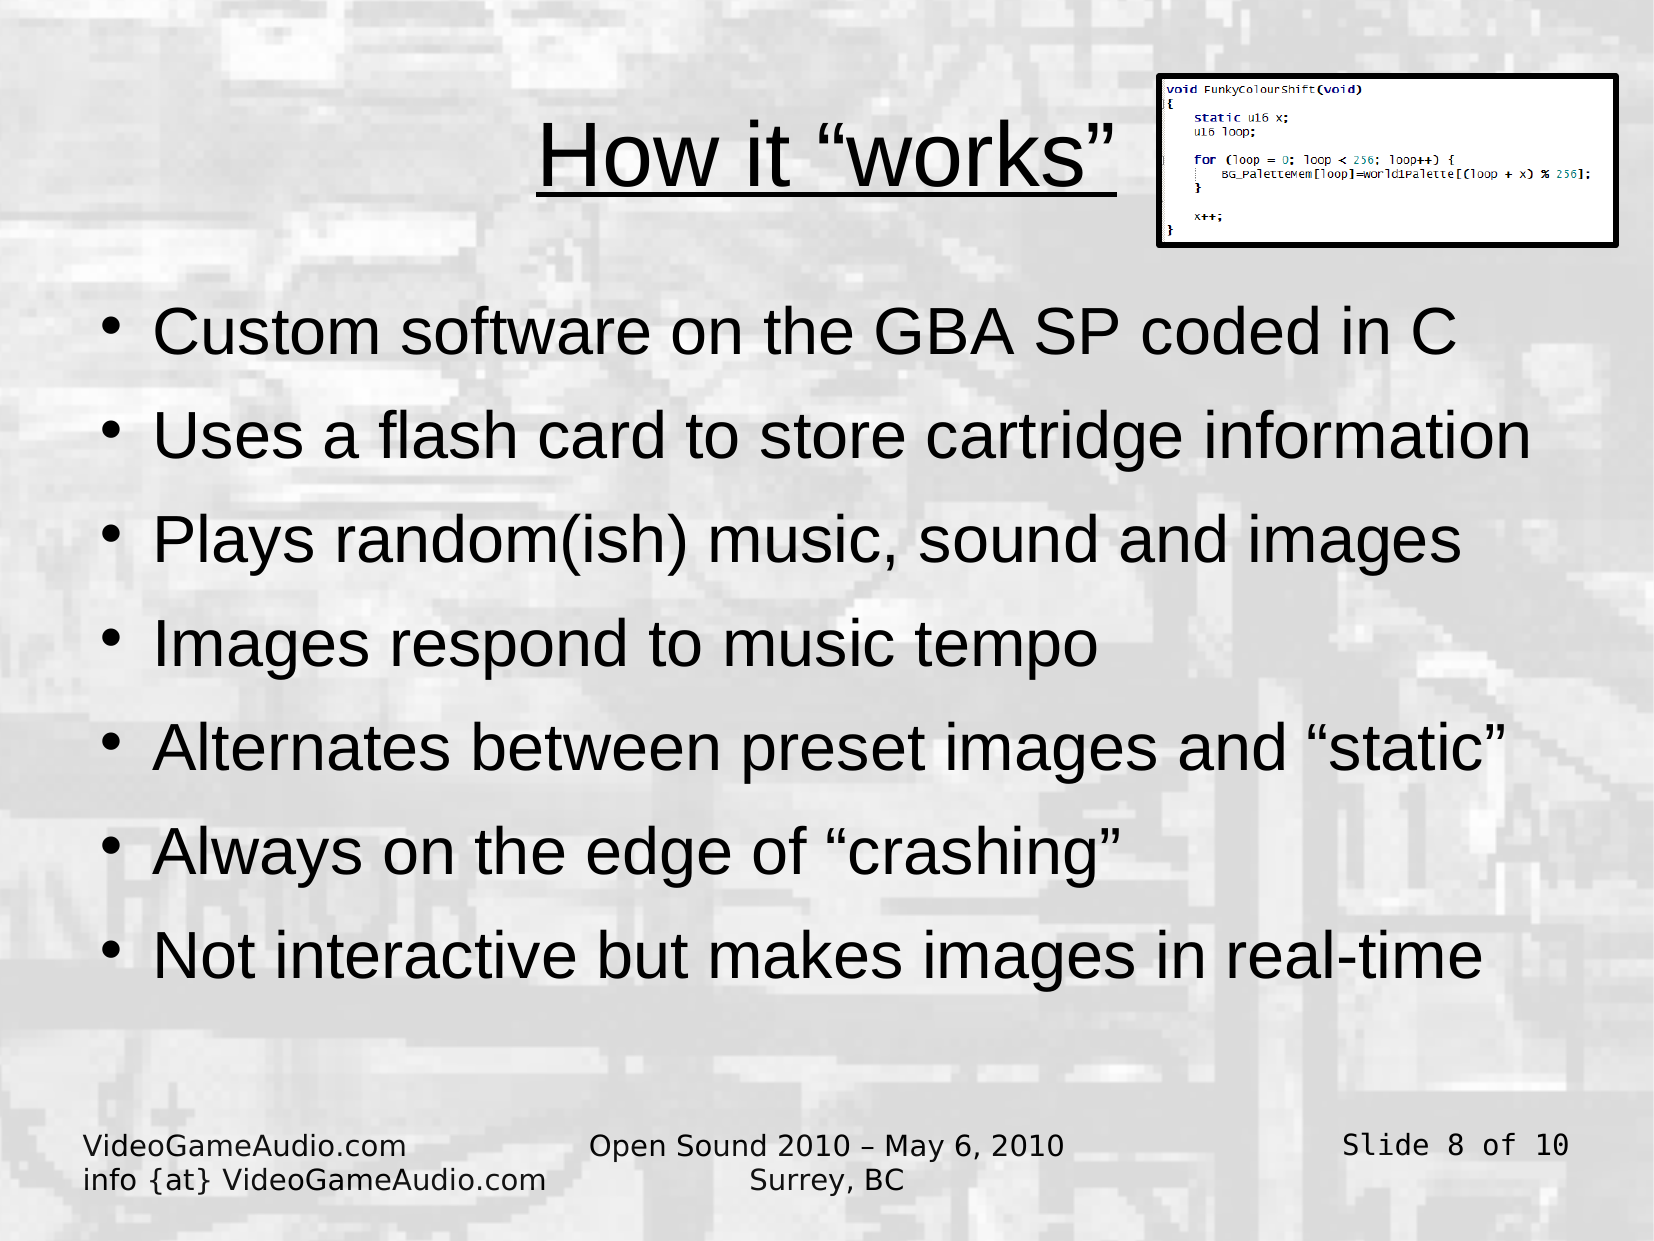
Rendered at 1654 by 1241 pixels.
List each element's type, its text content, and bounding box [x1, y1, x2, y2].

picture [0, 0, 1654, 1241]
text_box Custom software on the GBA SP coded in C Uses a flash card to store cartridge information Plays random(ish) music, sound and images Images respond to music tempo Alternates between preset images and “static” Always on the edge of “crashing” Not interactive but makes images in real-time [82, 290, 1571, 1109]
text_box How it “works” [82, 49, 1571, 257]
